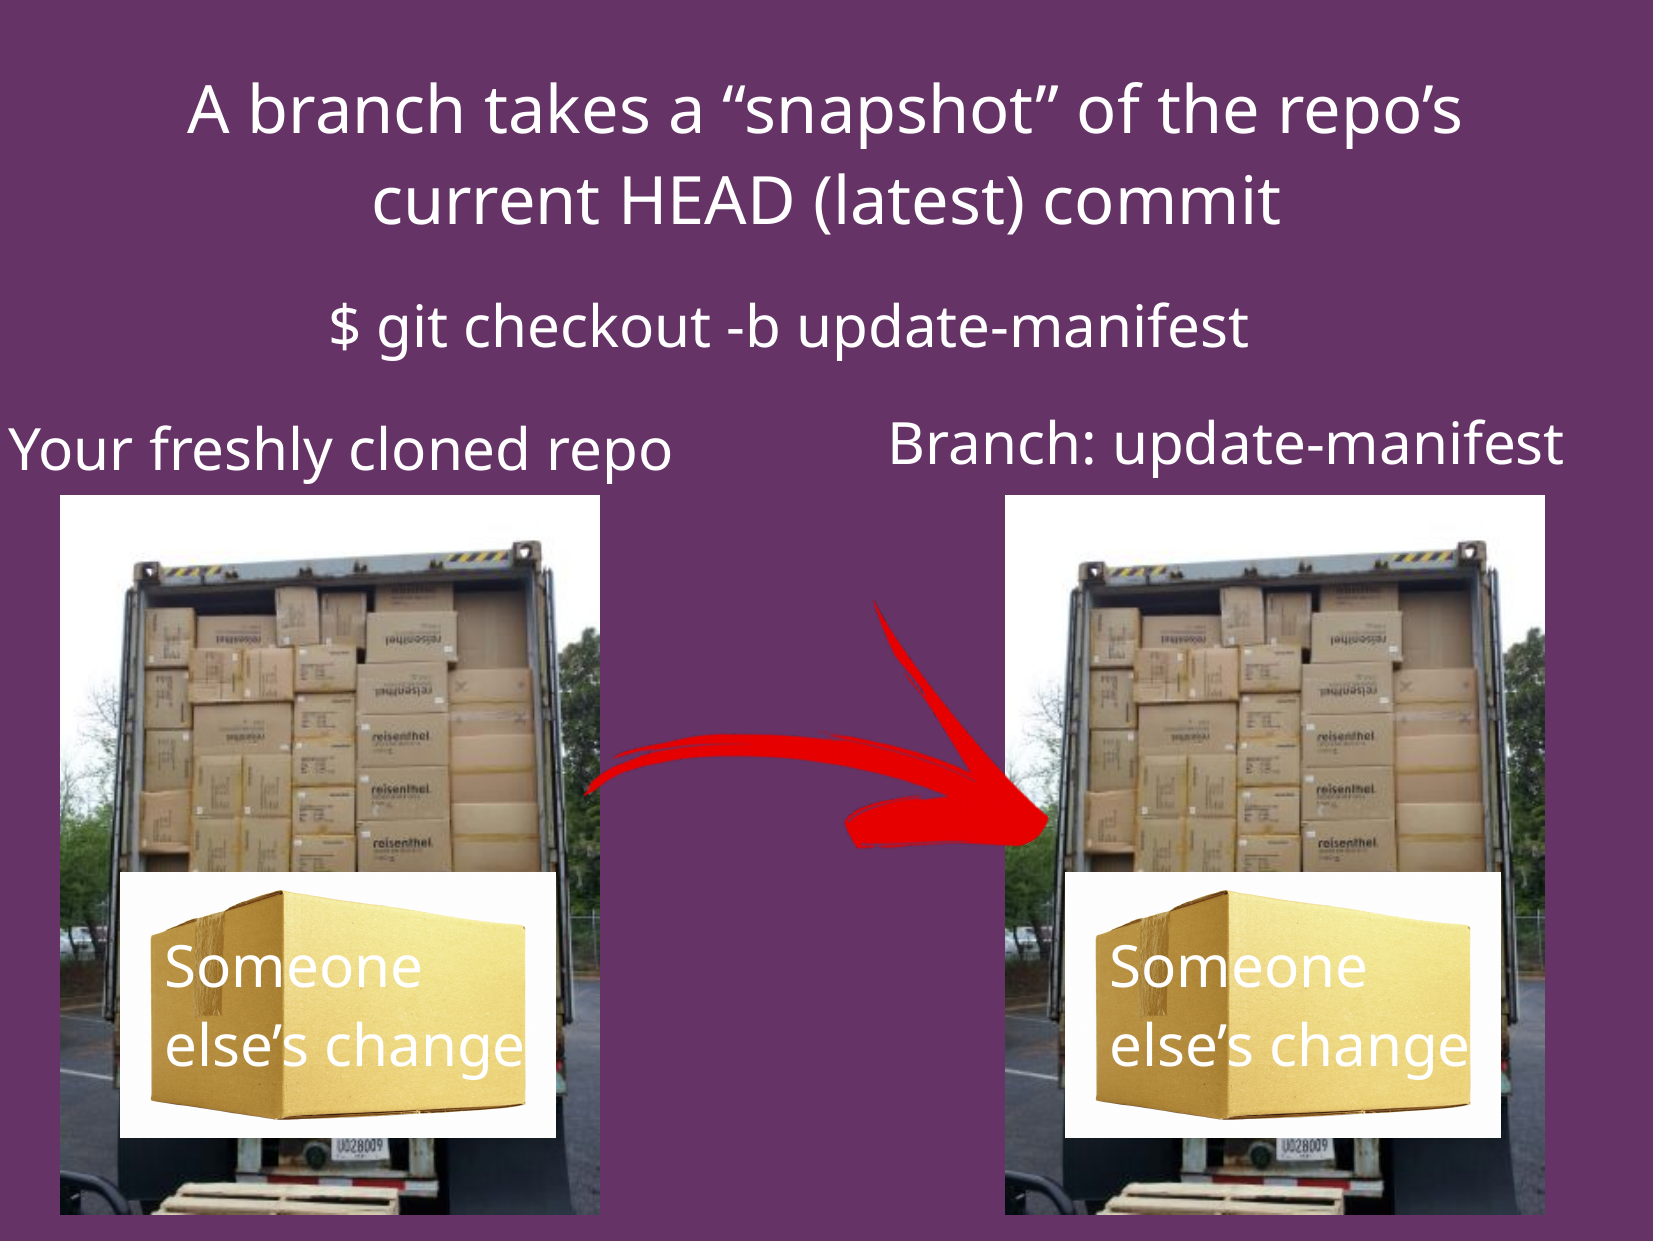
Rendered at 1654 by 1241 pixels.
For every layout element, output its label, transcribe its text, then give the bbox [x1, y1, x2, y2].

text_box $ git checkout -b update-manifest [313, 277, 1340, 458]
text_box Branch: update-manifest [873, 394, 1629, 489]
picture [60, 495, 1545, 1216]
title A branch takes a “snapshot” of the repo’s current HEAD (latest) commit [82, 16, 1571, 290]
text_box Your freshly cloned repo [0, 400, 726, 496]
text_box Someone else’s change [150, 917, 586, 1141]
text_box Someone else’s change [1095, 917, 1531, 1141]
